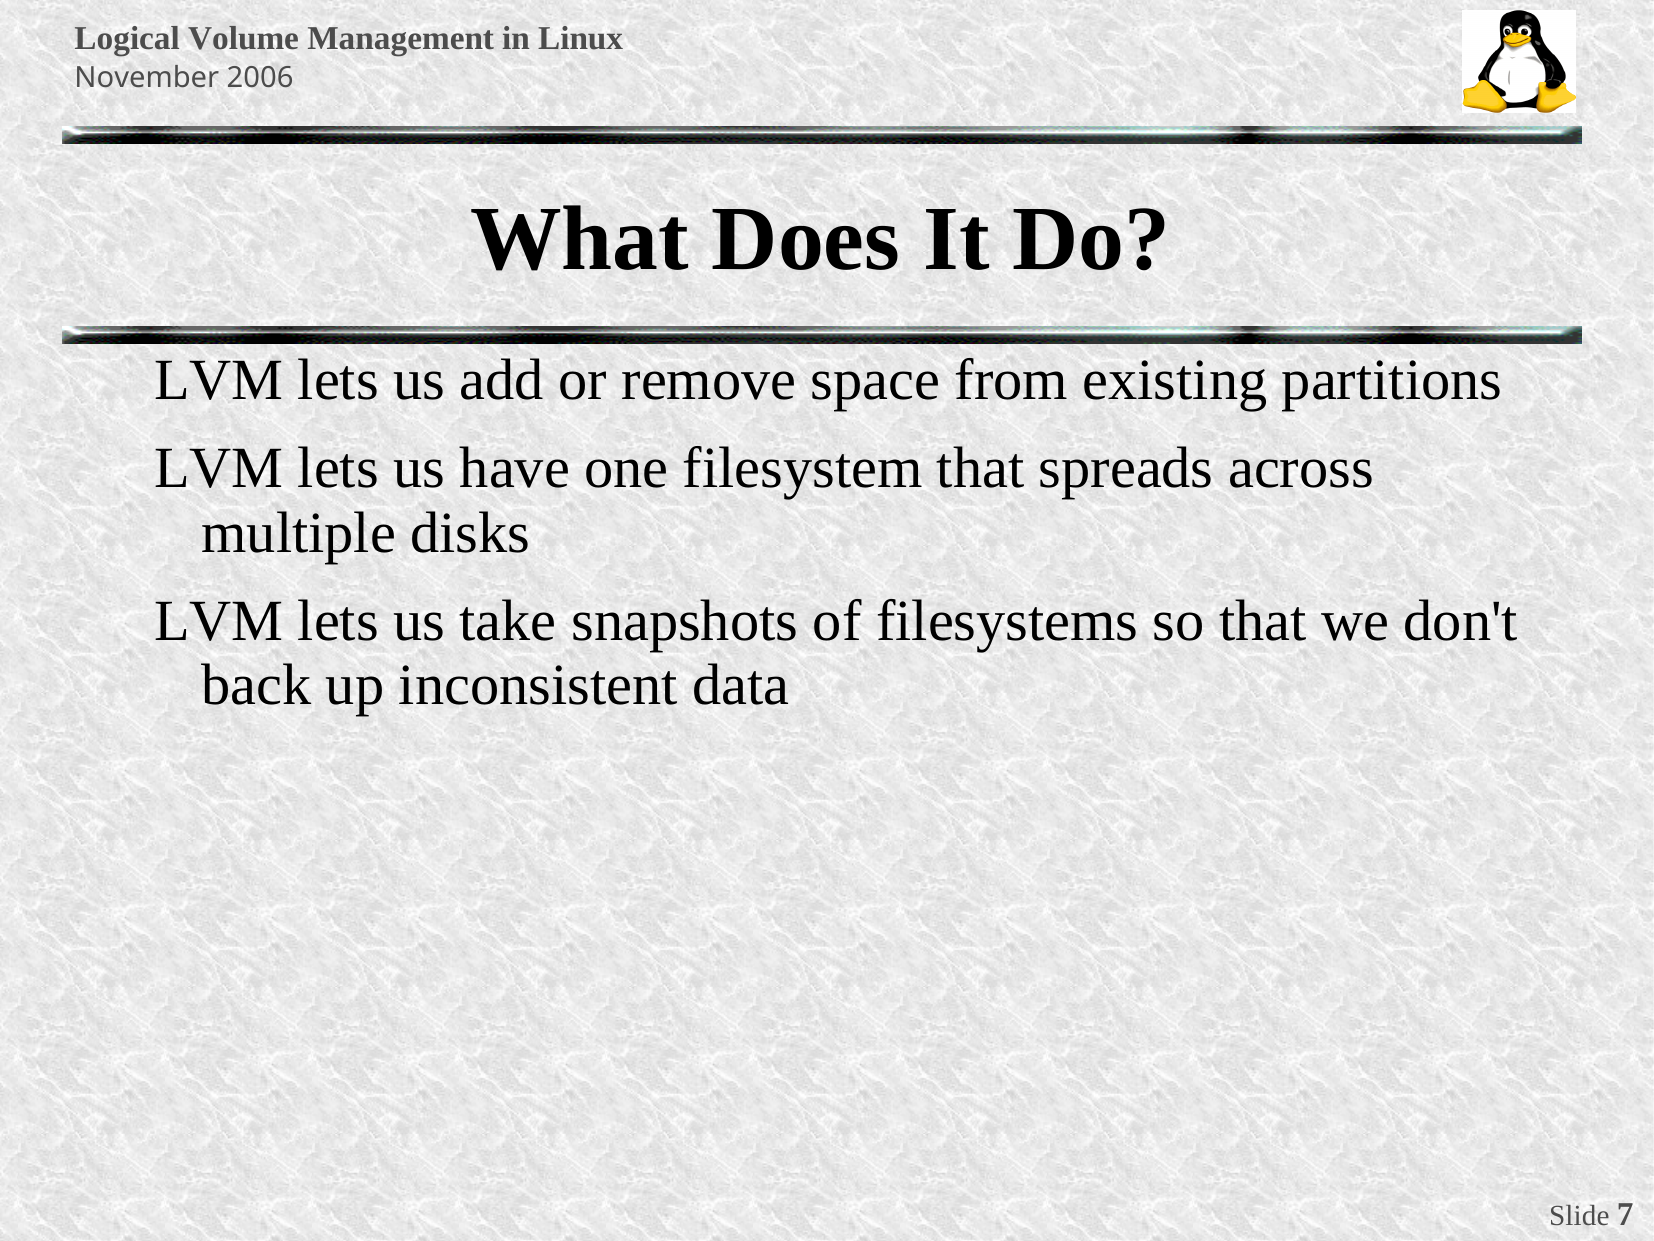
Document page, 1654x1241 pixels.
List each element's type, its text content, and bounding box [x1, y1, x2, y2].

picture [0, 0, 1654, 1241]
title What Does It Do? [59, 156, 1582, 320]
list LVM lets us add or remove space from existing partitions LVM lets us have one filesystem that spreads across multiple disks LVM lets us take snapshots of filesystems so that we don't back up inconsistent data [59, 347, 1582, 1188]
